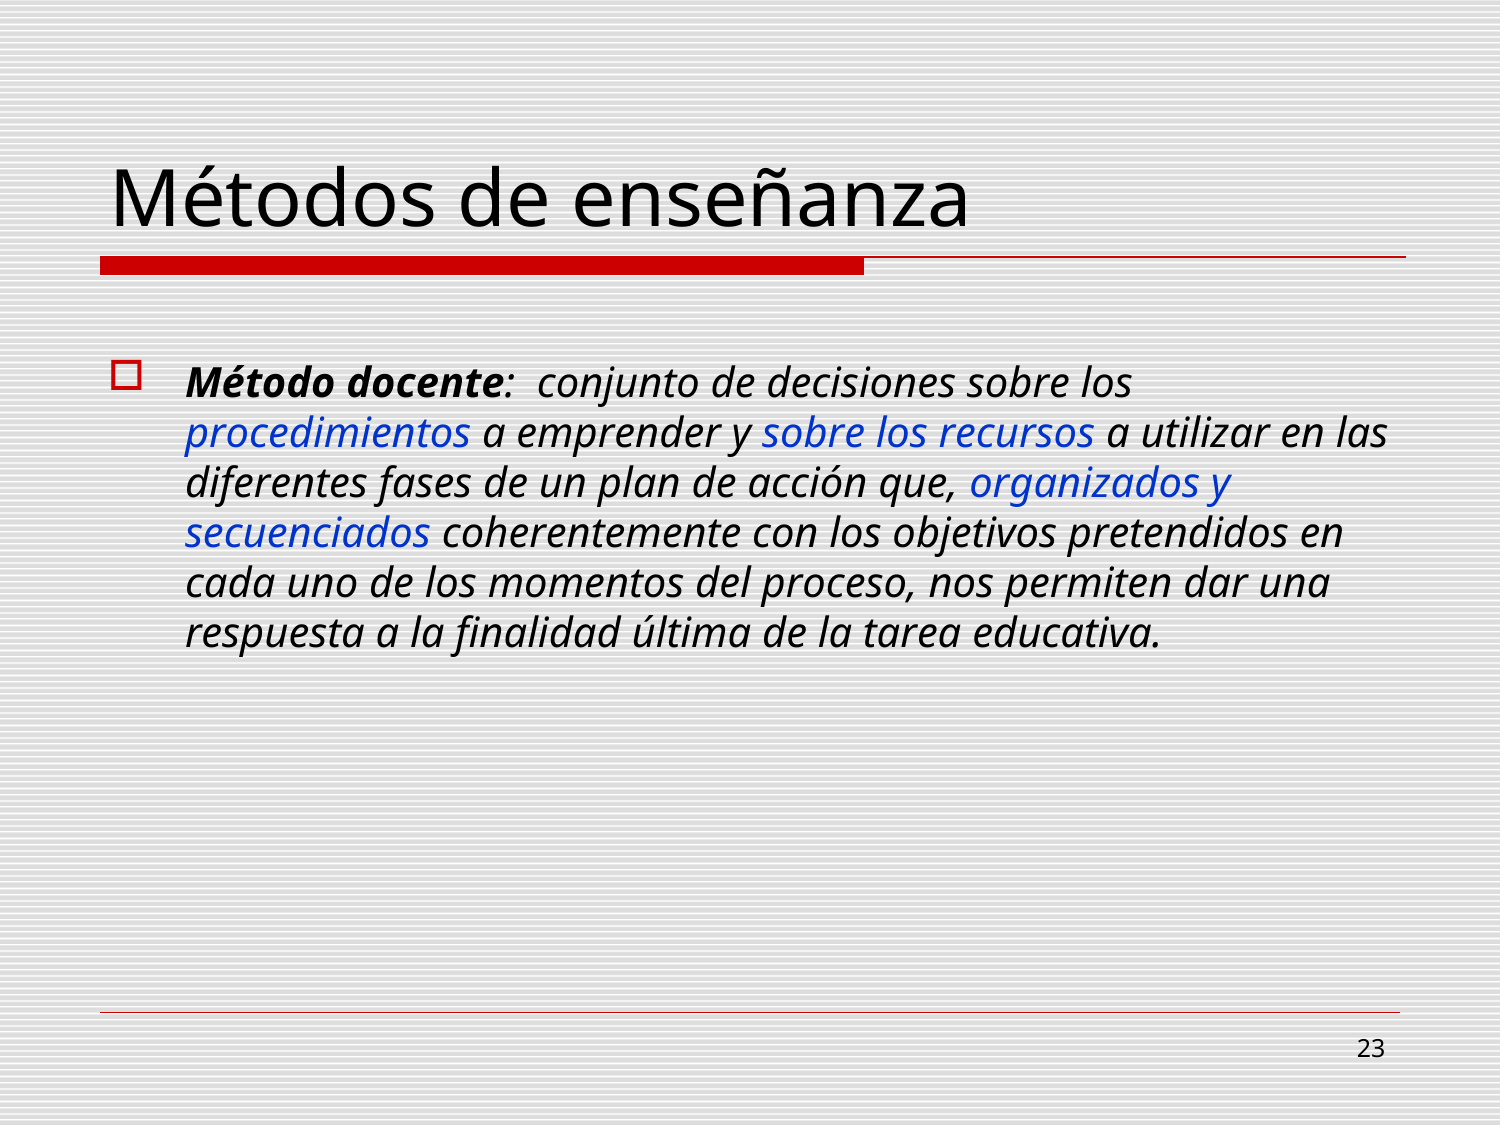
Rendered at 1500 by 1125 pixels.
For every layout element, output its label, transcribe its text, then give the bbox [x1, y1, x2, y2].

title Métodos de enseñanza [94, 49, 1407, 250]
picture [0, 0, 1500, 1125]
text_box <número> [1074, 1024, 1401, 1103]
list Método docente: conjunto de decisiones sobre los procedimientos a emprender y sobre los recursos a utilizar en las diferentes fases de un plan de acción que, organizados y secuenciados coherentemente con los objetivos pretendidos en cada uno de los momentos del proceso, nos permiten dar una respuesta a la finalidad última de la tarea educativa. [92, 287, 1406, 988]
